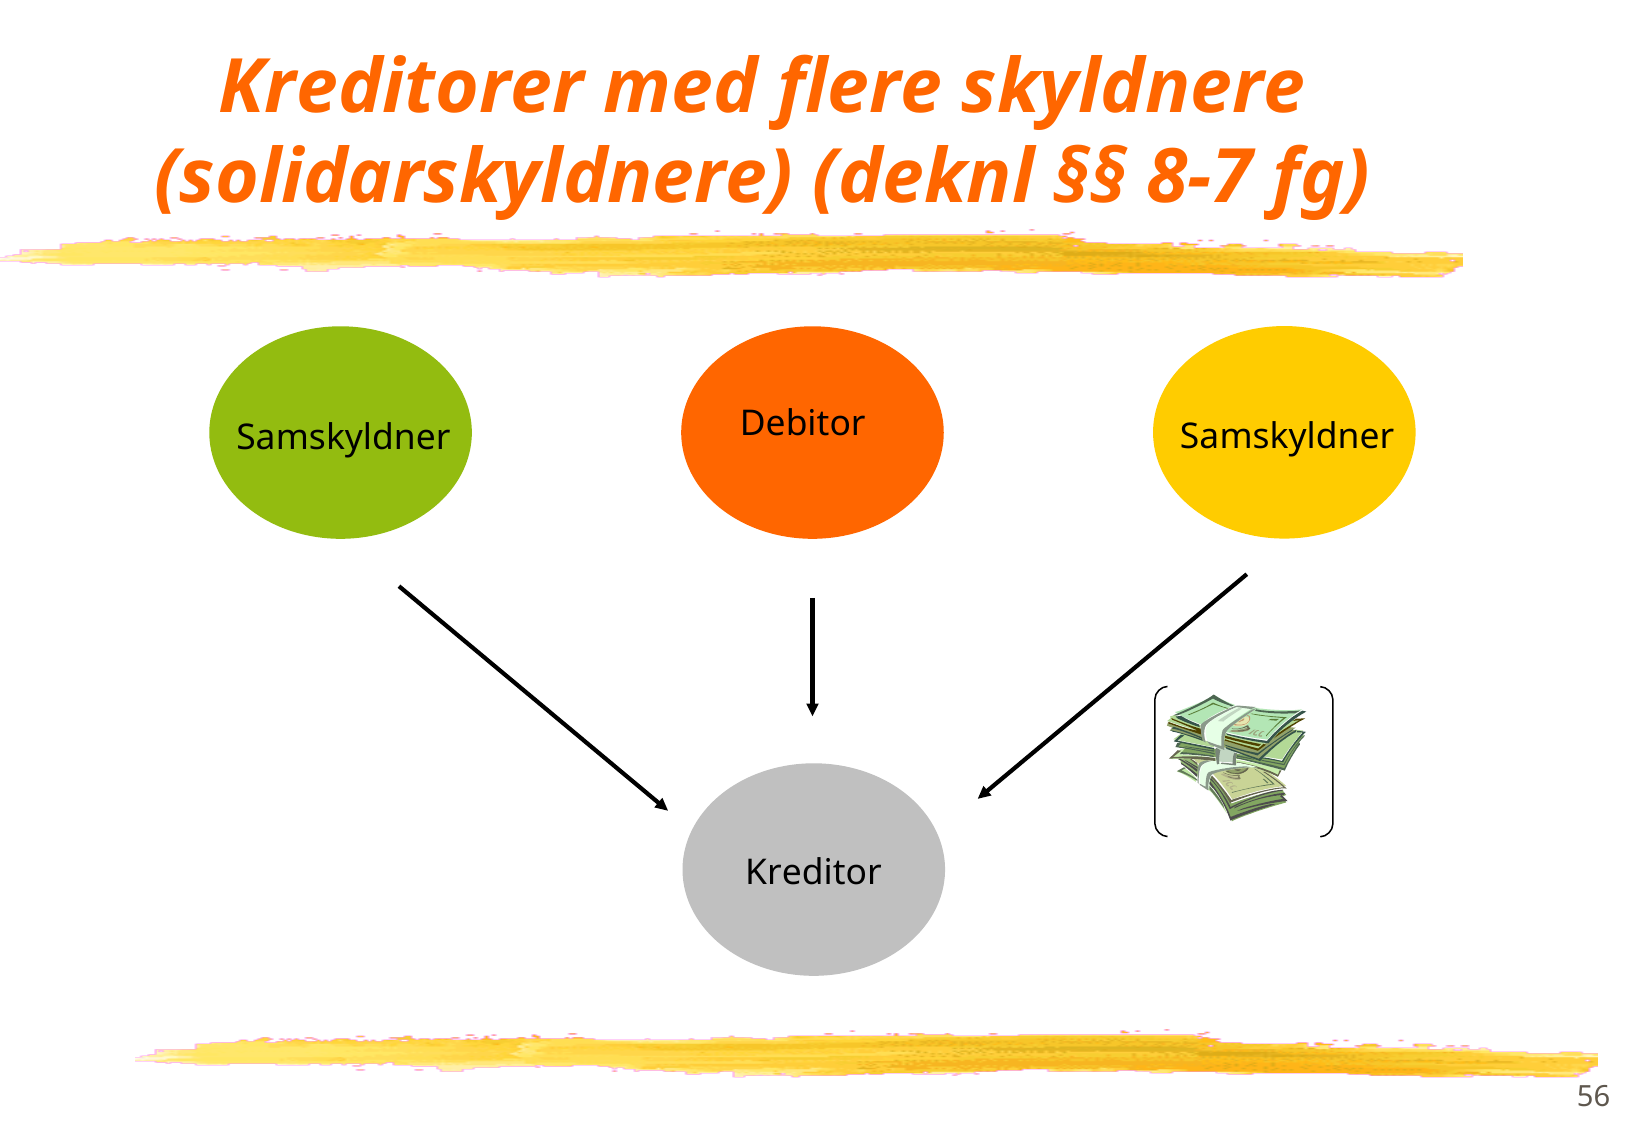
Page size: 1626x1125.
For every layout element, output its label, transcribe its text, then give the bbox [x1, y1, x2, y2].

text_box [682, 763, 946, 976]
text_box <number> [1516, 1050, 1626, 1125]
title Kreditorer med flere skyldnere (solidarskyldnere) (deknl §§ 8-7 fg) [72, 29, 1454, 225]
picture [1166, 692, 1309, 824]
text_box [681, 326, 944, 539]
picture [0, 224, 1463, 288]
picture [135, 1024, 1598, 1088]
text_box Kreditor [731, 842, 897, 899]
text_box Samskyldner [1165, 406, 1409, 464]
text_box [1153, 326, 1416, 539]
text_box Samskyldner [222, 406, 465, 464]
text_box [209, 326, 472, 539]
text_box Debitor [725, 392, 880, 450]
